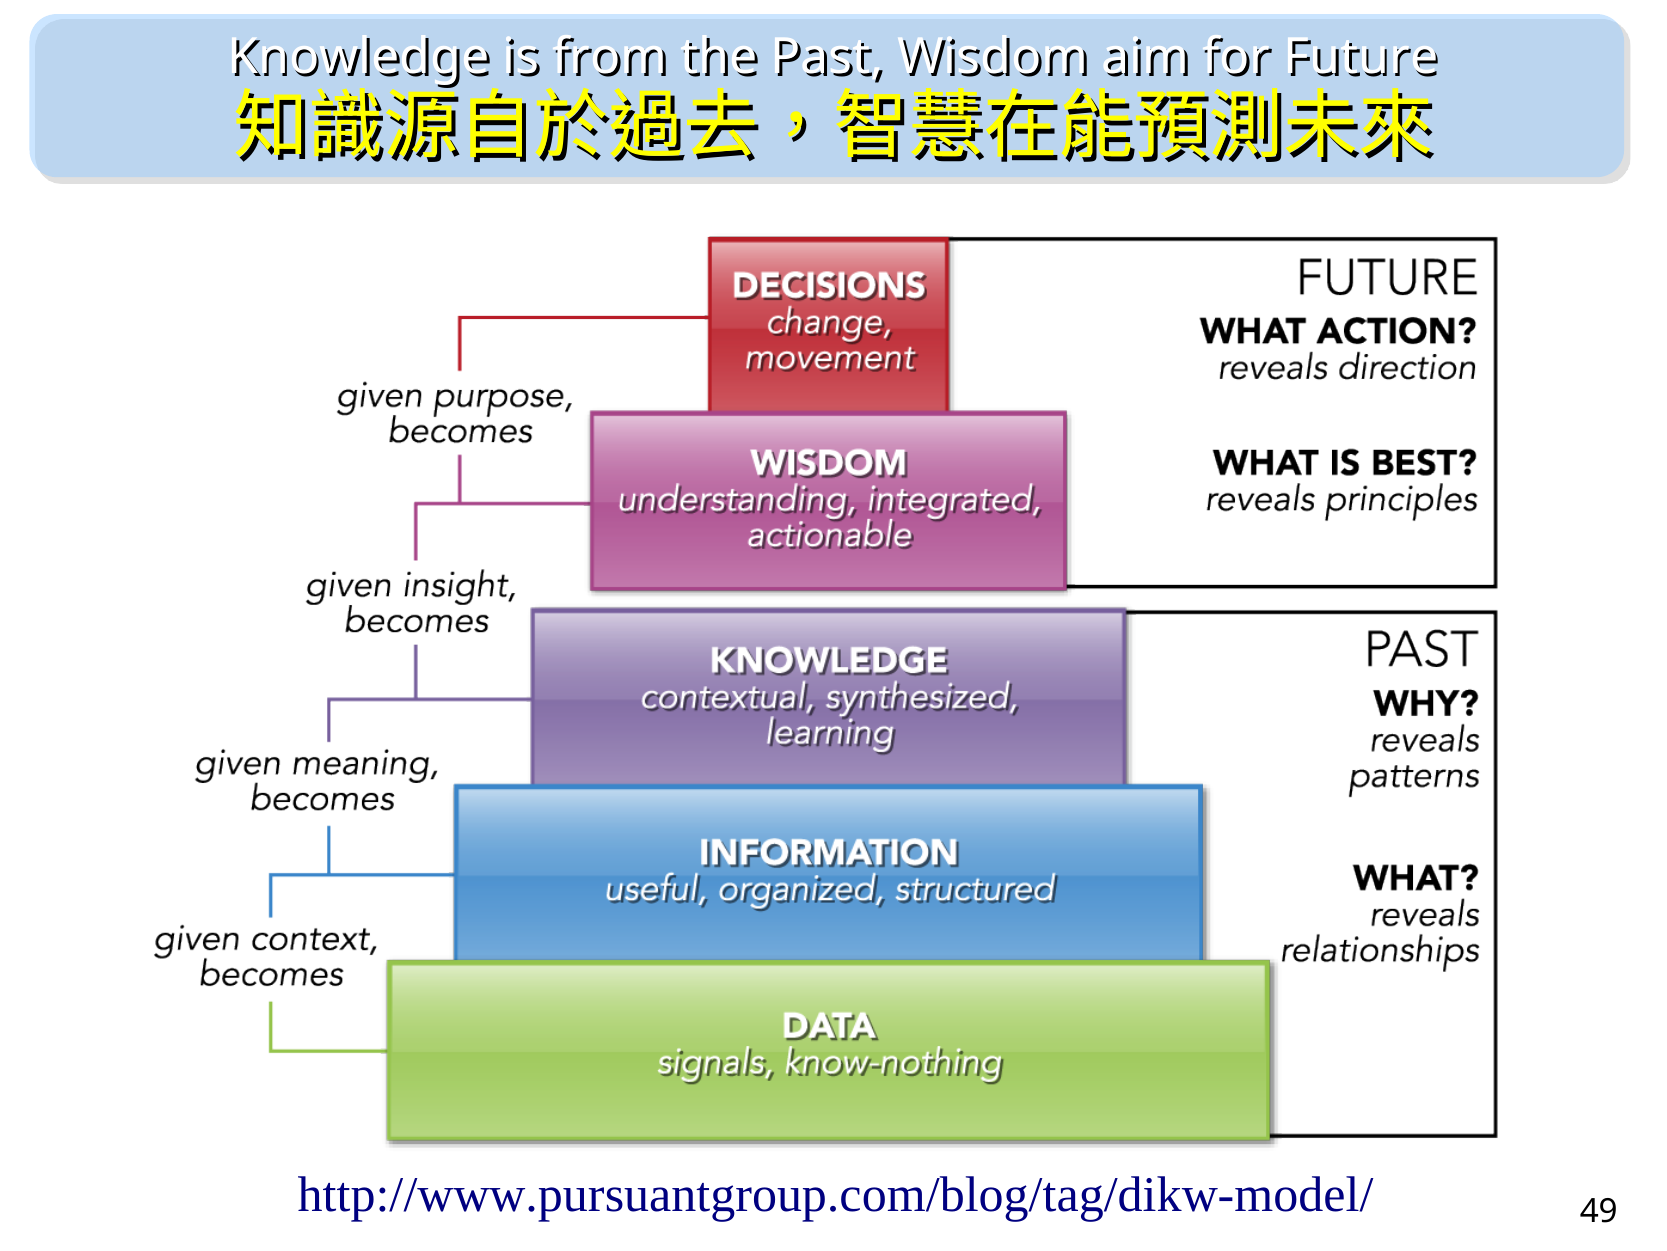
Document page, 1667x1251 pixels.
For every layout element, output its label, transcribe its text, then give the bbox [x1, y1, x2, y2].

title Knowledge is from the Past, Wisdom aim for Future 知識源自於過去，智慧在能預測未來 [125, 29, 1542, 169]
text_box http://www.pursuantgroup.com/blog/tag/dikw-model/ [282, 1198, 1390, 1230]
picture [93, 193, 1532, 1198]
text_box [29, 14, 1625, 178]
